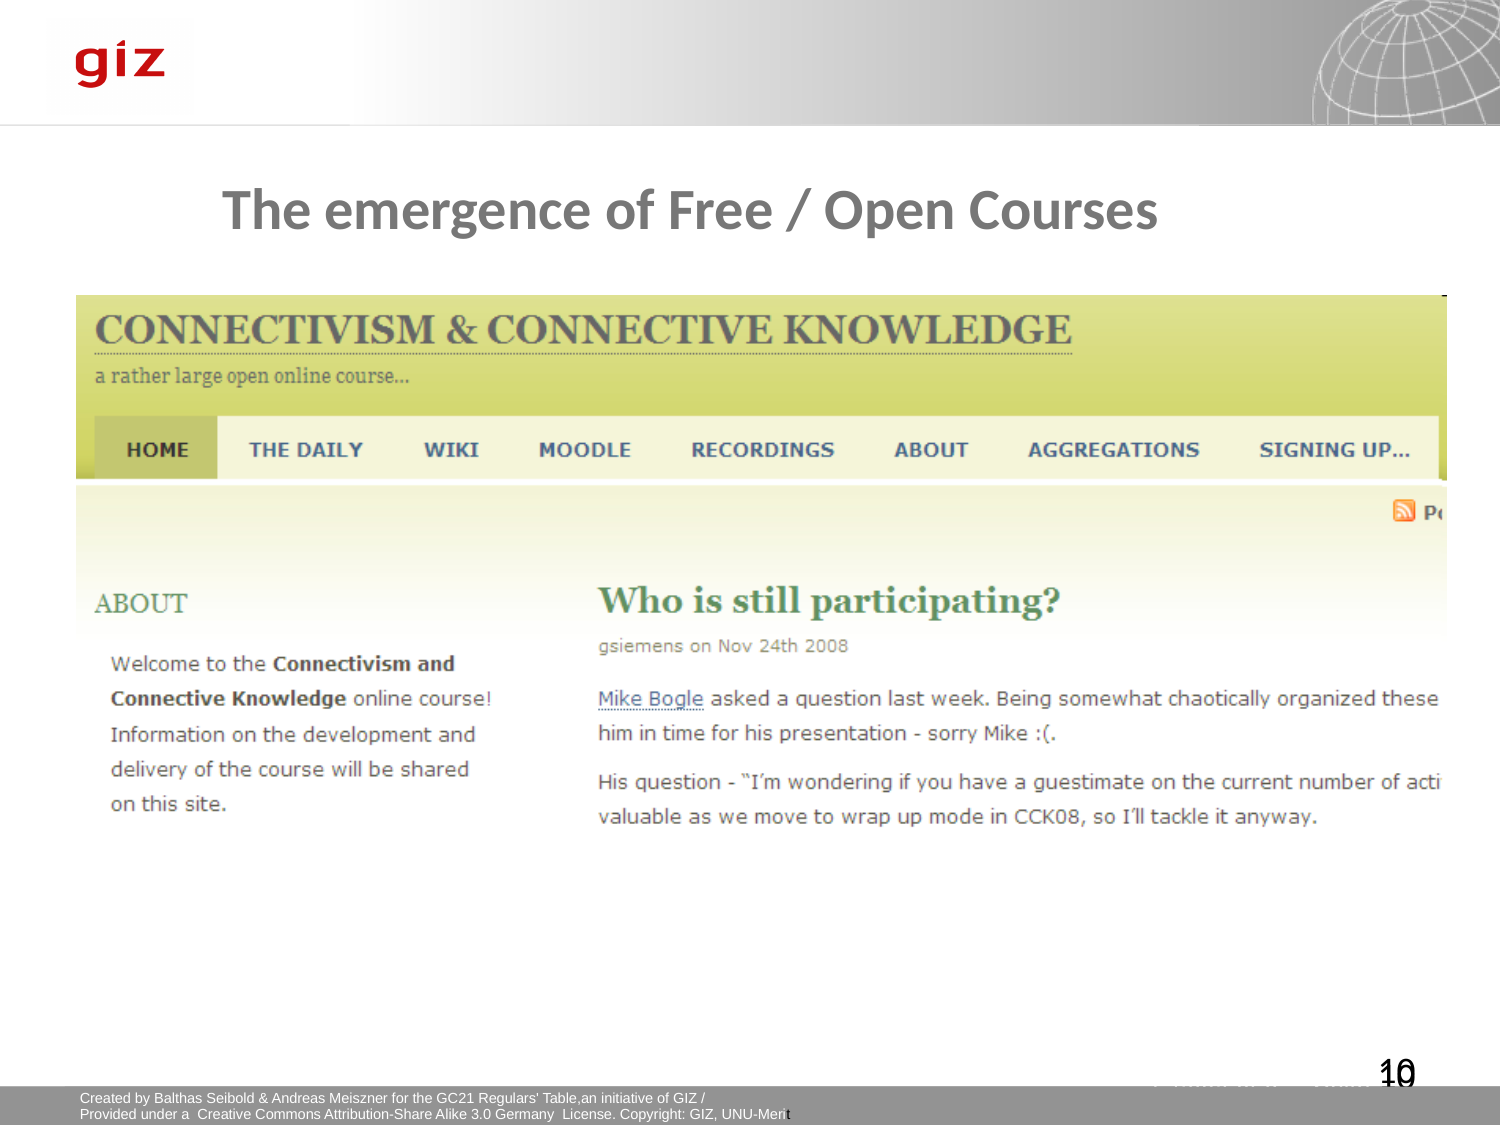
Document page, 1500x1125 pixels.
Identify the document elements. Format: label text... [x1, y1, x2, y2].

text_box The emergence of Free / Open Courses [70, 175, 1311, 259]
picture [76, 295, 1447, 846]
